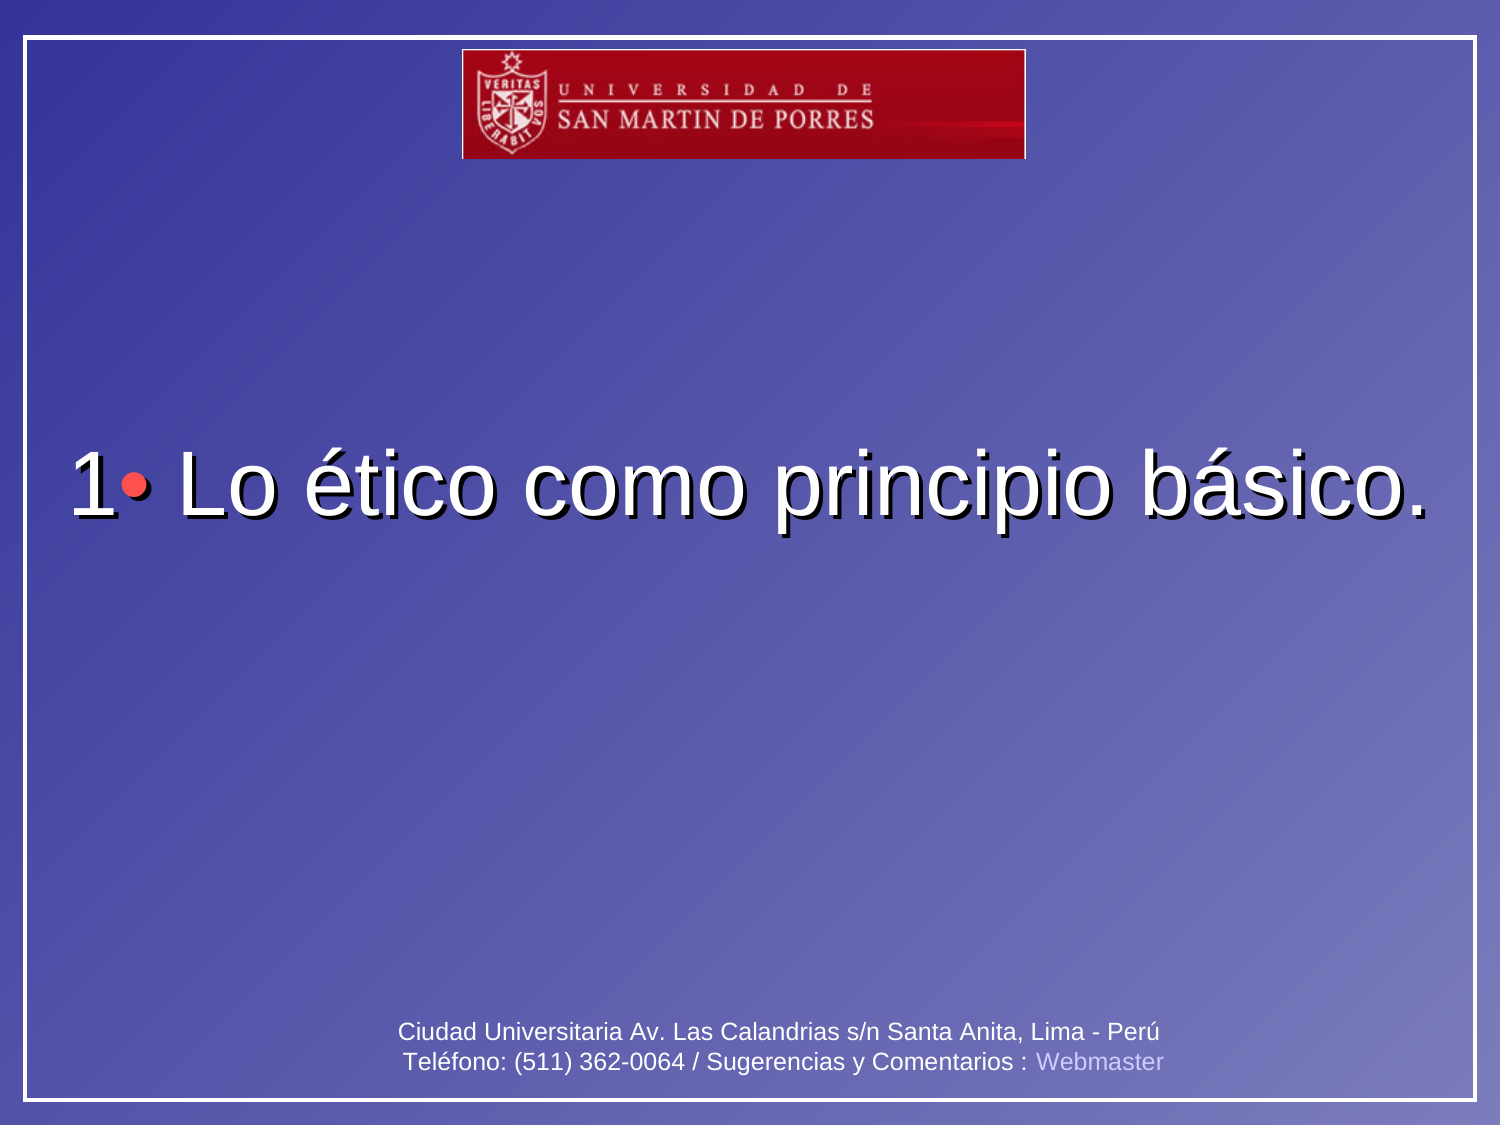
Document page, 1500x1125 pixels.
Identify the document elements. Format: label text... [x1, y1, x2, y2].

title 1• Lo ético como principio básico. [0, 424, 1500, 613]
picture [462, 49, 1026, 159]
